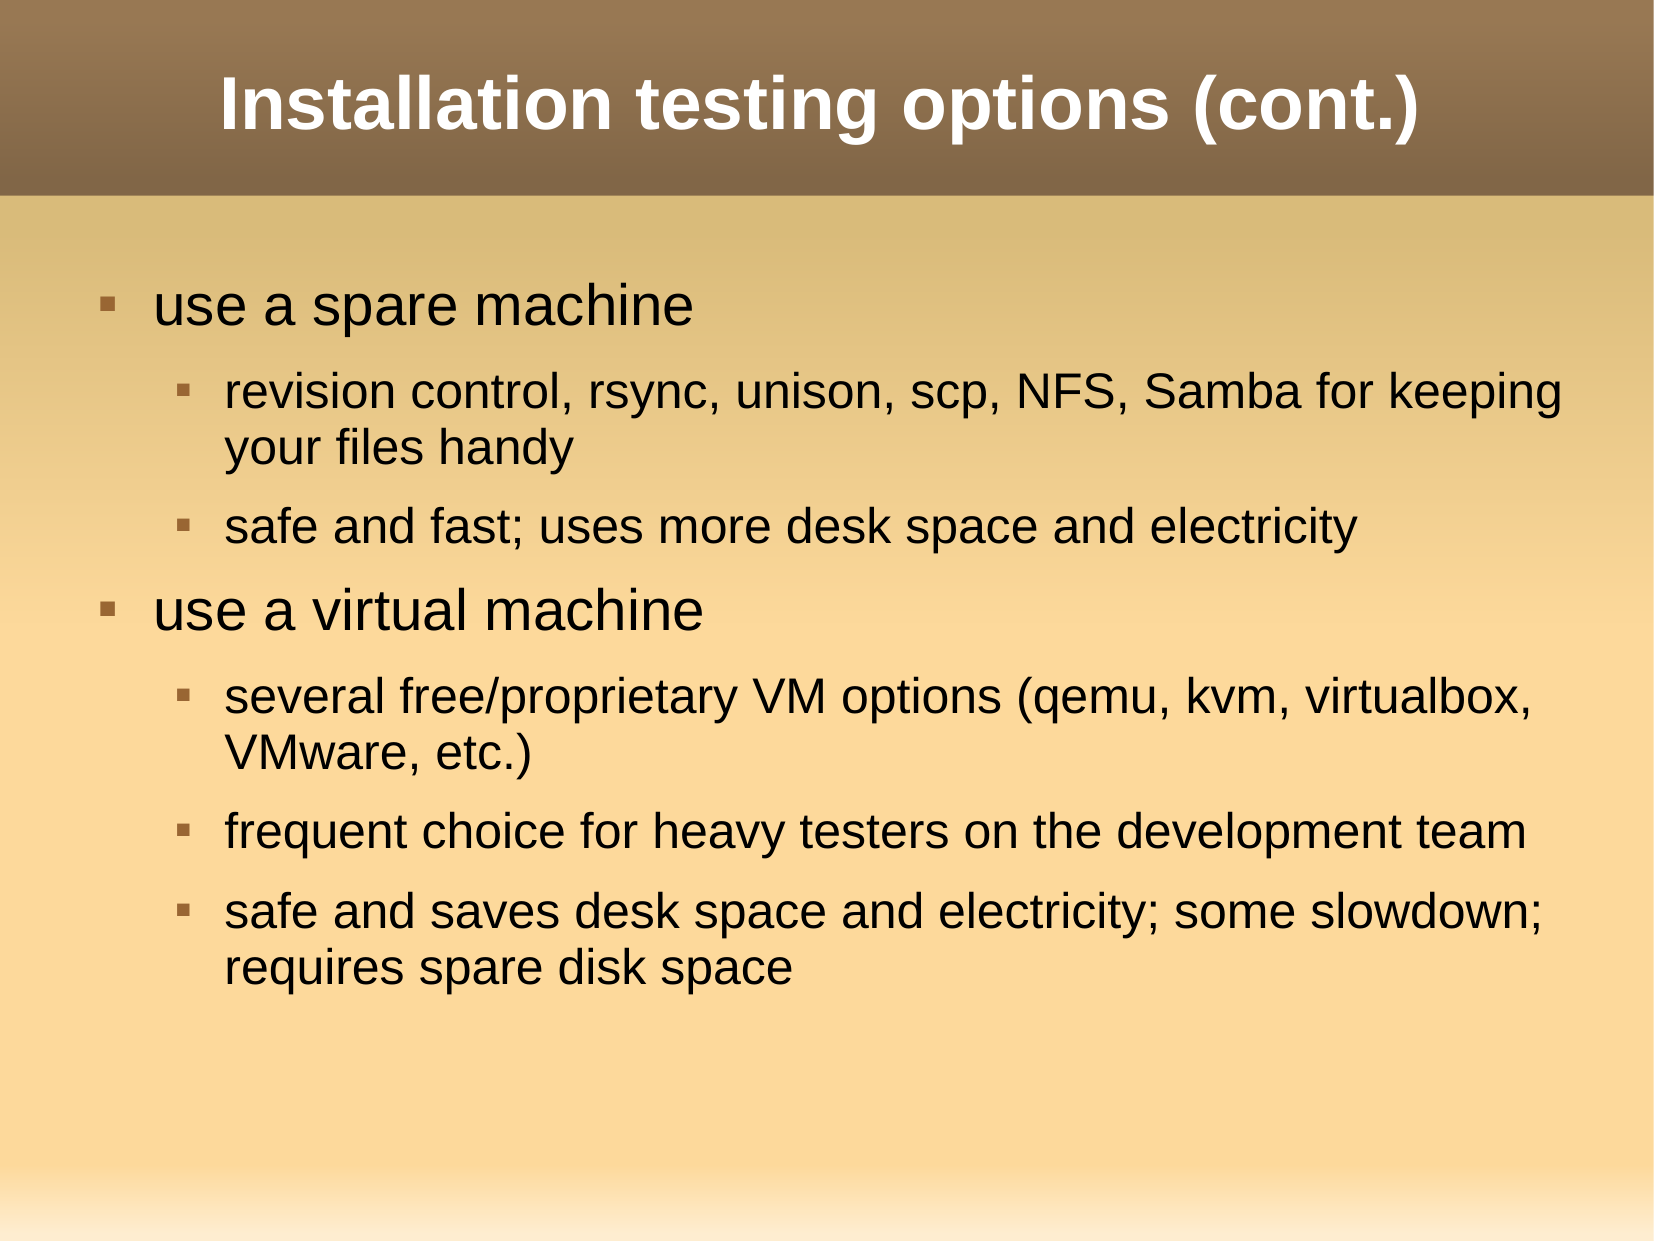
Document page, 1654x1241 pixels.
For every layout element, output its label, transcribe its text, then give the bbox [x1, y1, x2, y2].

title Installation testing options (cont.) [76, 0, 1565, 208]
picture [0, 0, 1654, 1241]
list use a spare machine revision control, rsync, unison, scp, NFS, Samba for keeping your files handy safe and fast; uses more desk space and electricity use a virtual machine several free/proprietary VM options (qemu, kvm, virtualbox, VMware, etc.) frequent choice for heavy testers on the development team safe and saves desk space and electricity; some slowdown; requires spare disk space [82, 272, 1571, 1077]
